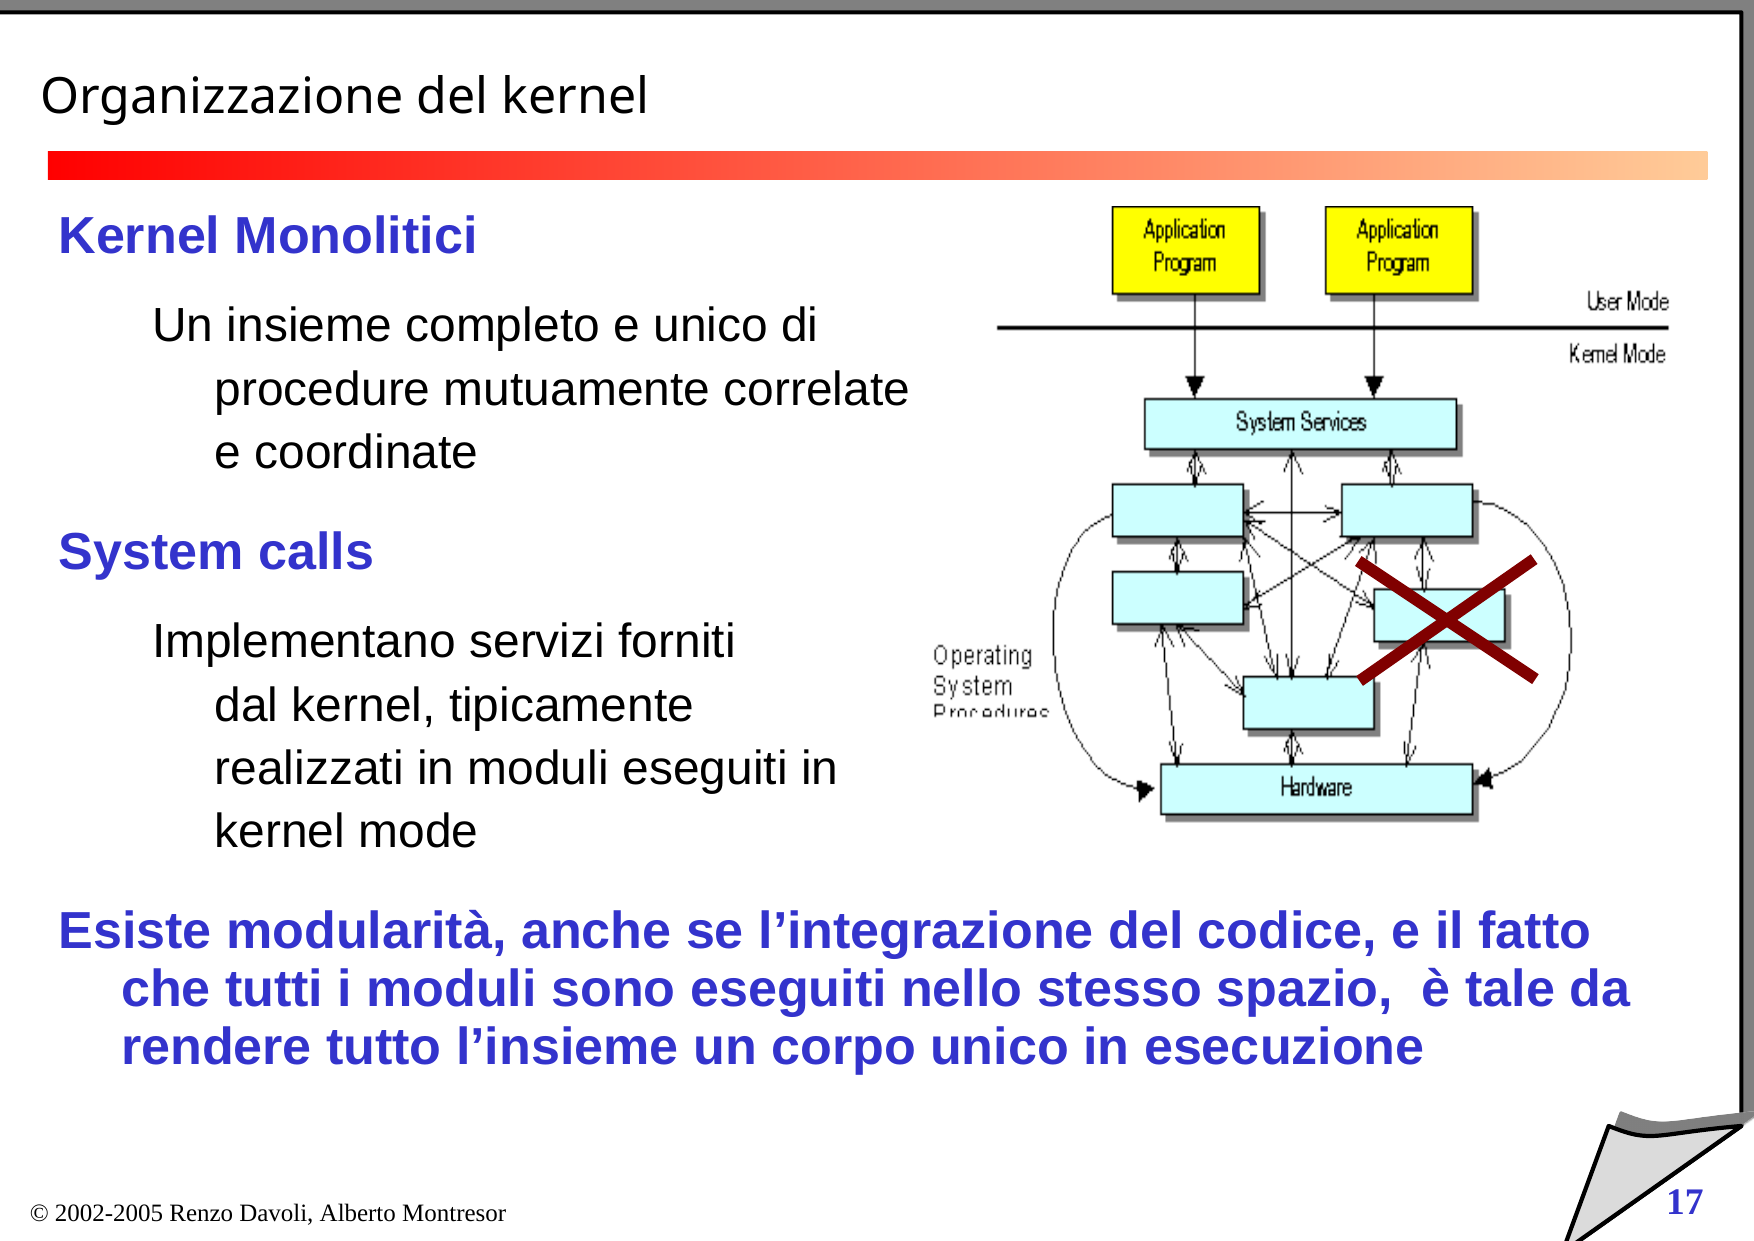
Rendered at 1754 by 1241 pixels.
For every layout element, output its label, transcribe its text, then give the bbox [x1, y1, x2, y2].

list Kernel Monolitici Un insieme completo e unico di procedure mutuamente correlate e coordinate System calls Implementano servizi forniti dal kernel, tipicamente realizzati in moduli eseguiti in kernel mode Esiste modularità, anche se l’integrazione del codice, e il fatto che tutti i moduli sono eseguiti nello stesso spazio, è tale da rendere tutto l’insieme un corpo unico in esecuzione [58, 206, 1696, 1166]
picture [915, 206, 1705, 827]
title Organizzazione del kernel [40, 49, 1714, 144]
